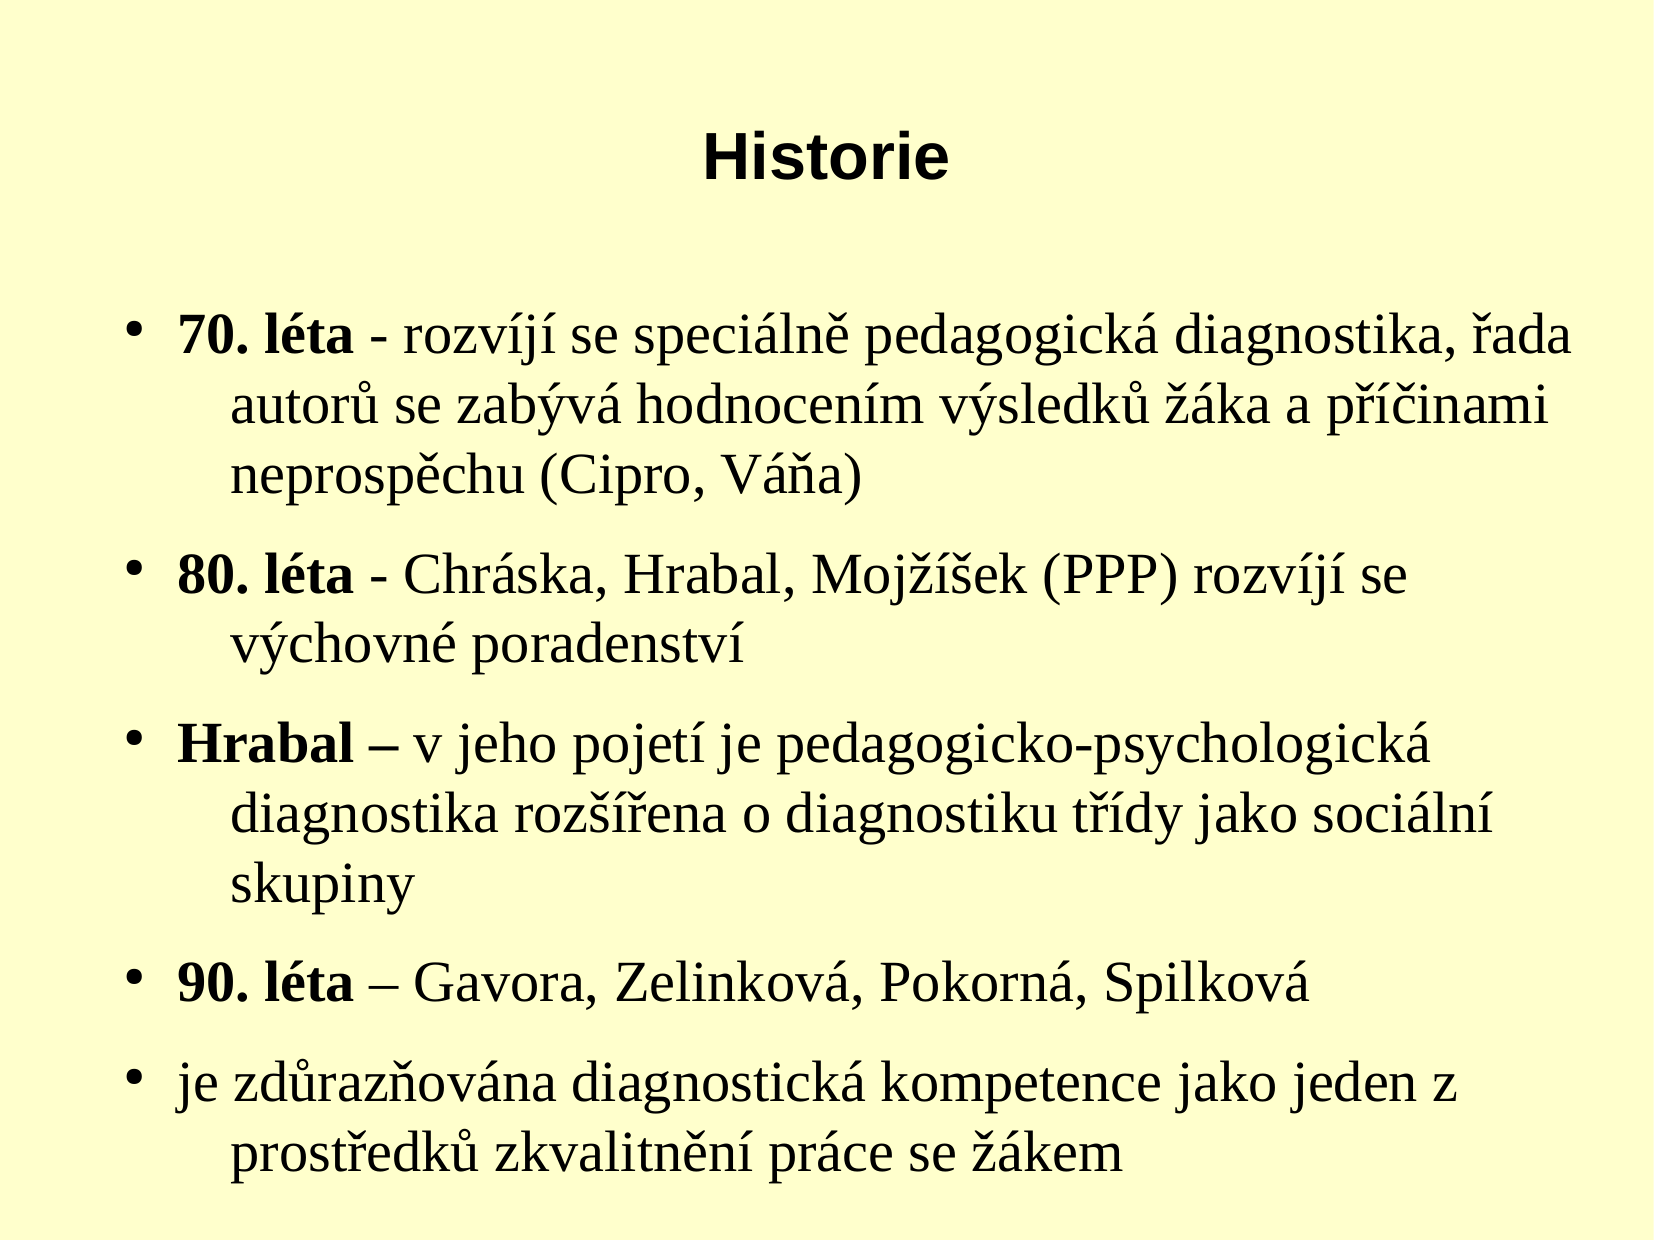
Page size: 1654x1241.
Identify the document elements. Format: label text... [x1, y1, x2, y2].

title Historie [82, 49, 1571, 257]
list 70. léta - rozvíjí se speciálně pedagogická diagnostika, řada autorů se zabývá hodnocením výsledků žáka a příčinami neprospěchu (Cipro, Váňa) 80. léta - Chráska, Hrabal, Mojžíšek (PPP) rozvíjí se výchovné poradenství Hrabal – v jeho pojetí je pedagogicko-psychologická diagnostika rozšířena o diagnostiku třídy jako sociální skupiny 90. léta – Gavora, Zelinková, Pokorná, Spilková je zdůrazňována diagnostická kompetence jako jeden z prostředků zkvalitnění práce se žákem [88, 295, 1577, 1138]
